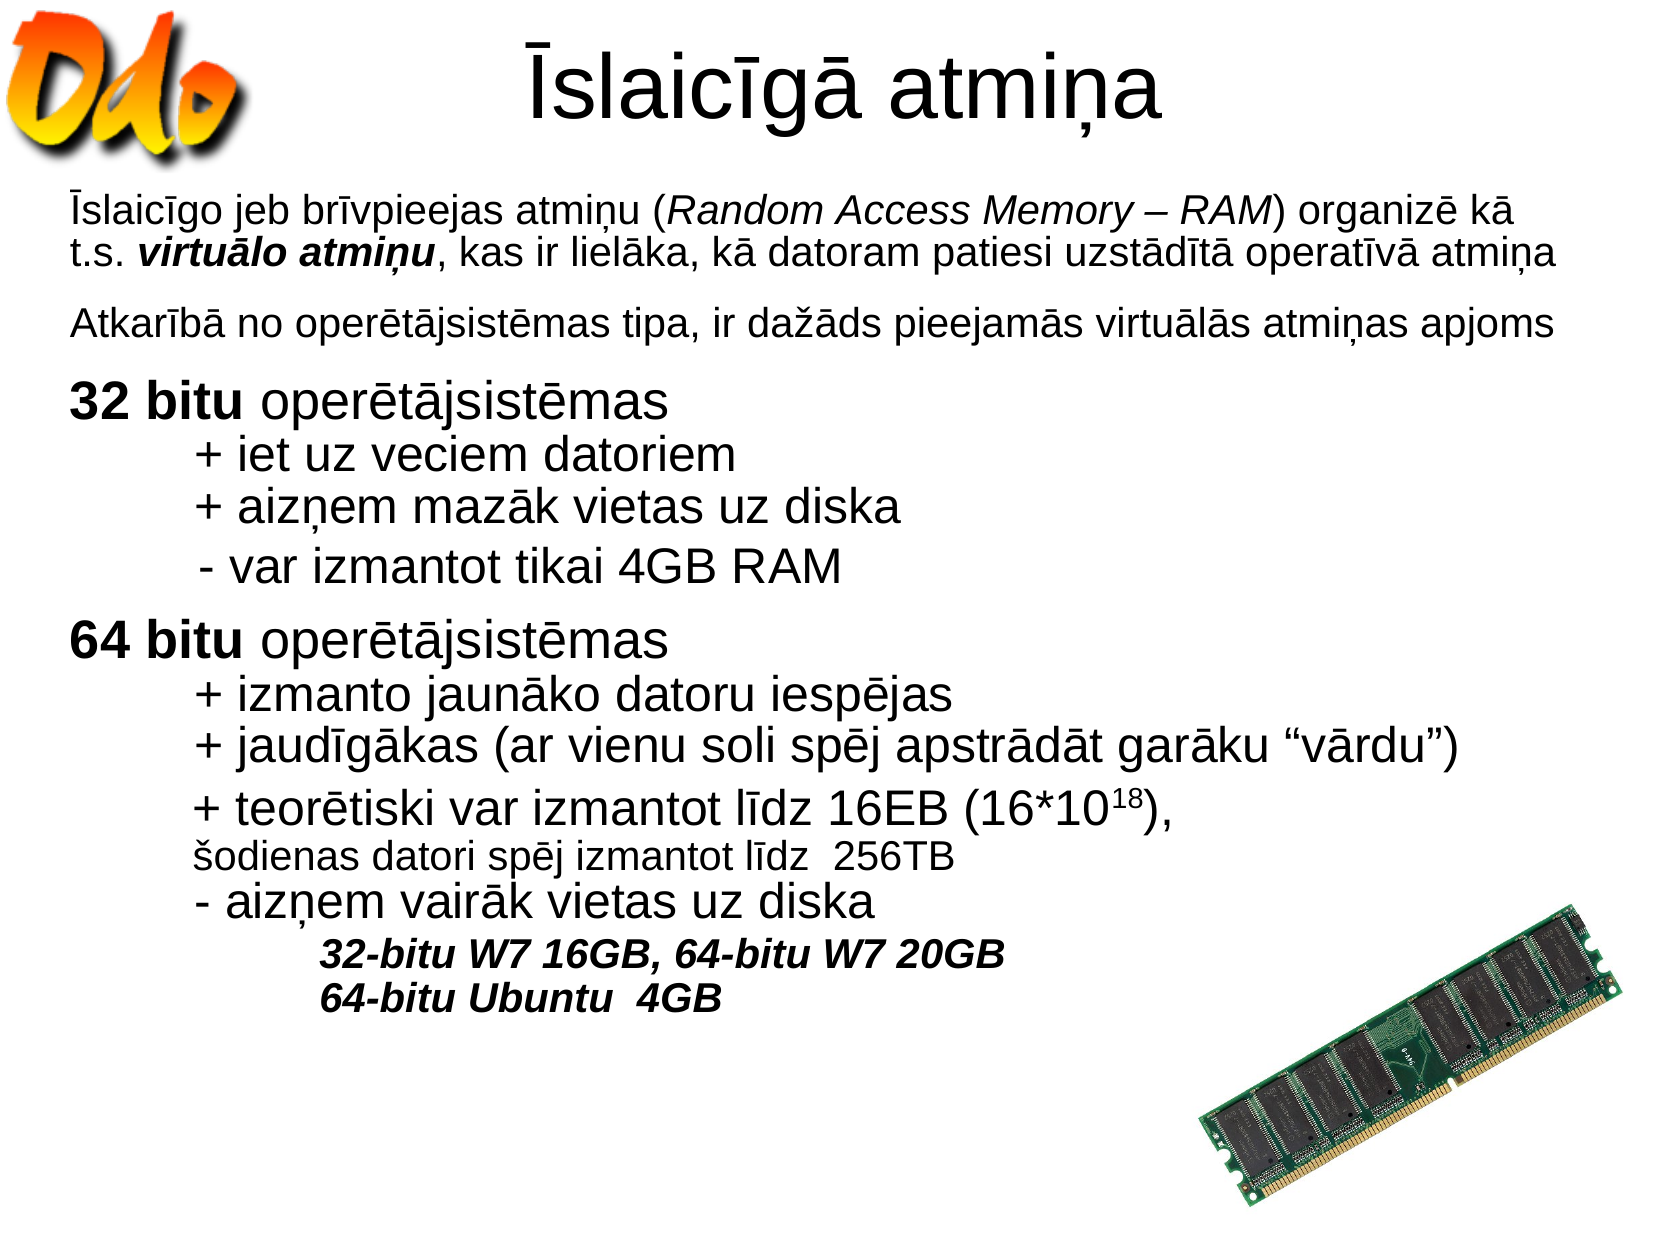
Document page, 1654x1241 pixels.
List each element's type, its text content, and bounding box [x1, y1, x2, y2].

list Īslaicīgo jeb brīvpieejas atmiņu (Random Access Memory – RAM) organizē kā t.s. virtuālo atmiņu, kas ir lielāka, kā datoram patiesi uzstādītā operatīvā atmiņa Atkarībā no operētājsistēmas tipa, ir dažāds pieejamās virtuālās atmiņas apjoms 32 bitu operētājsistēmas + iet uz veciem datoriem + aizņem mazāk vietas uz diska 64 bitu operētājsistēmas + izmanto jaunāko datoru iespējas + jaudīgākas (ar vienu soli spēj apstrādāt garāku “vārdu”) - aizņem vairāk vietas uz diska 32-bitu W7 16GB, 64-bitu W7 20GB 64-bitu Ubuntu 4GB [13, 897, 1181, 1099]
list Īslaicīgo jeb brīvpieejas atmiņu (Random Access Memory – RAM) organizē kā t.s. virtuālo atmiņu, kas ir lielāka, kā datoram patiesi uzstādītā operatīvā atmiņa Atkarībā no operētājsistēmas tipa, ir dažāds pieejamās virtuālās atmiņas apjoms 32 bitu operētājsistēmas + iet uz veciem datoriem + aizņem mazāk vietas uz diska 64 bitu operētājsistēmas + izmanto jaunāko datoru iespējas + jaudīgākas (ar vienu soli spēj apstrādāt garāku “vārdu”) - aizņem vairāk vietas uz diska 32-bitu W7 16GB, 64-bitu W7 20GB 64-bitu Ubuntu 4GB [13, 186, 1568, 880]
picture [1181, 880, 1639, 1230]
title Īslaicīgā atmiņa [70, 39, 1619, 142]
text_box + teorētiski var izmantot līdz 16EB (16*1018), šodienas datori spēj izmantot līdz 256TB [11, 779, 1258, 897]
picture [5, 6, 263, 178]
text_box - var izmantot tikai 4GB RAM [17, 537, 983, 609]
